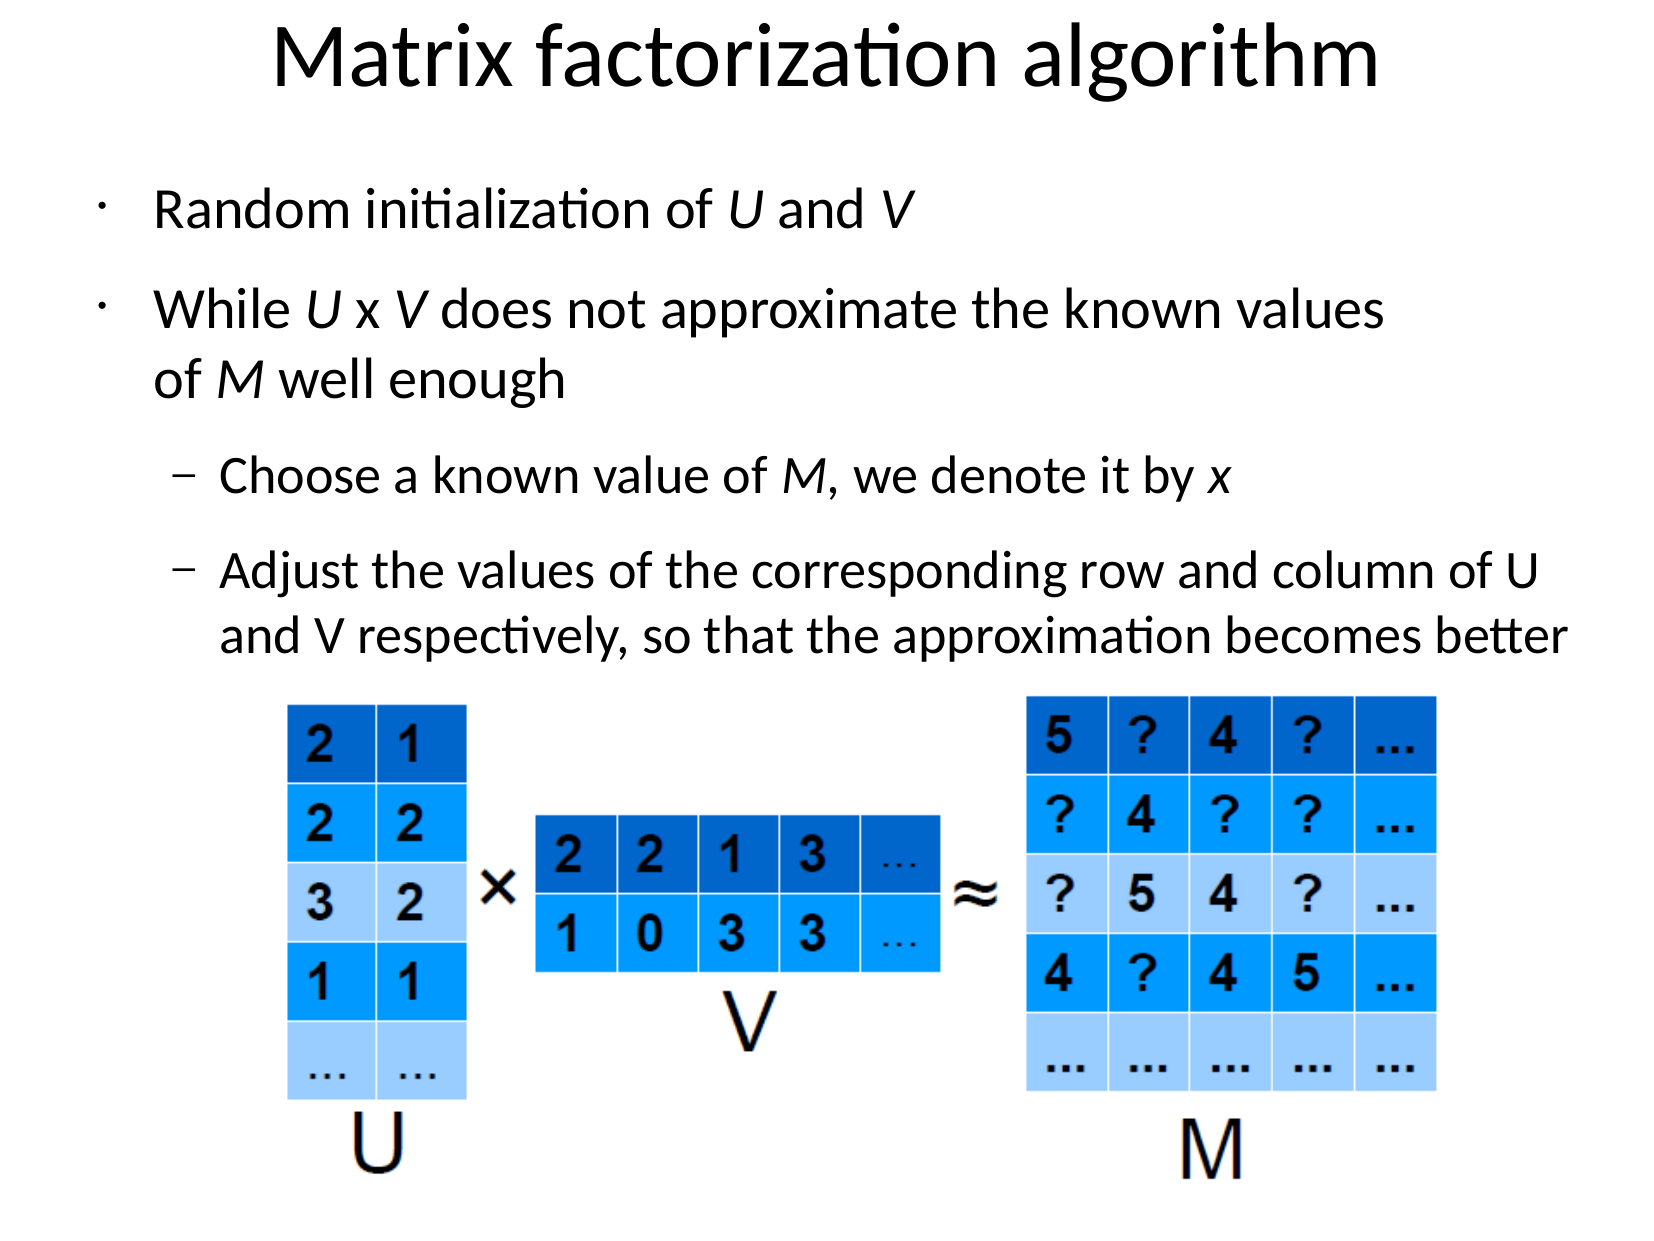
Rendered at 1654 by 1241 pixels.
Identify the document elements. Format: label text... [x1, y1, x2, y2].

picture [262, 982, 1454, 1193]
list Random initialization of U and V While U x V does not approximate the known values of M well enough Choose a known value of M, we denote it by x Adjust the values of the corresponding row and column of U and V respectively, so that the approximation becomes better [82, 163, 1607, 982]
title Matrix factorization algorithm [82, 0, 1571, 163]
